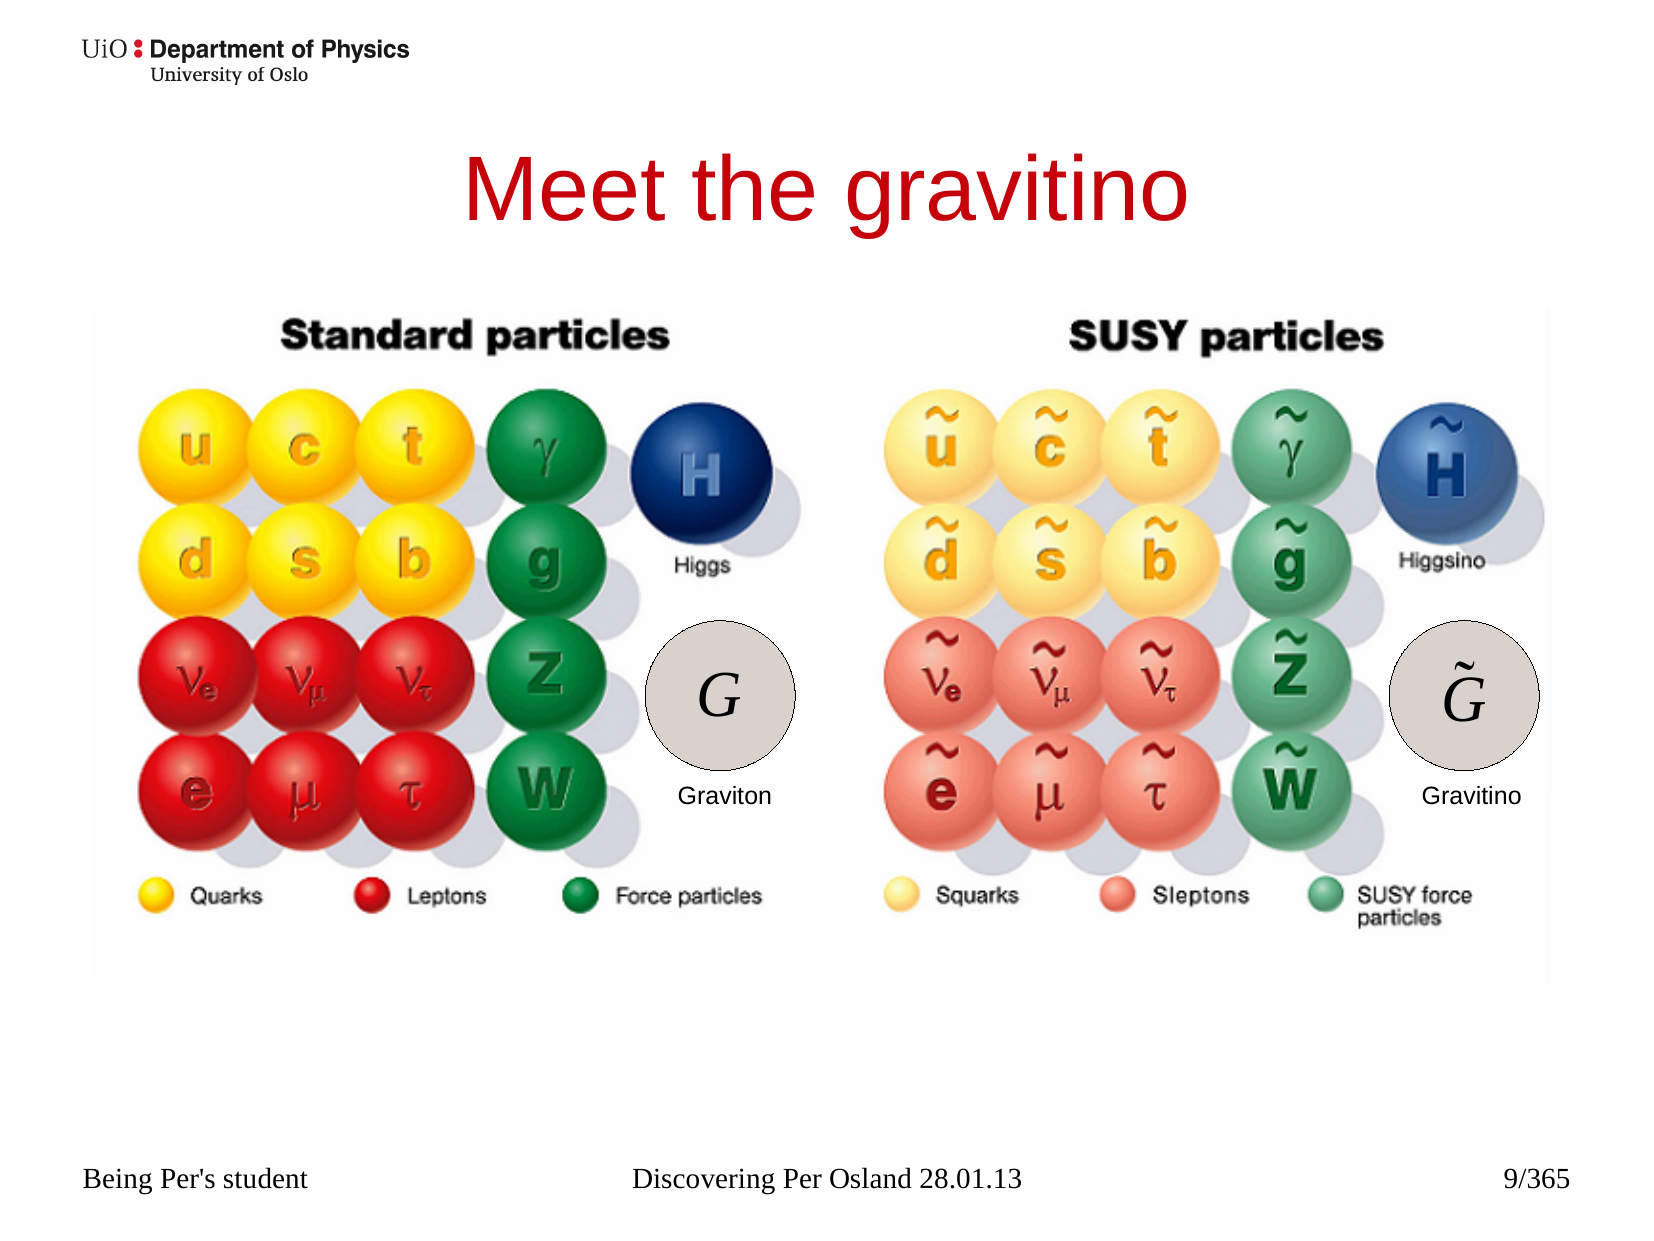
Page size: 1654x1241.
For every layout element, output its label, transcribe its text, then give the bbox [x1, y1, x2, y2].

text_box [645, 620, 796, 771]
chart [1435, 658, 1496, 736]
picture [92, 307, 1562, 983]
text_box Gravitino [1406, 774, 1557, 818]
title Meet the gravitino [82, 84, 1571, 292]
text_box Graviton [662, 774, 813, 818]
chart [691, 658, 752, 731]
picture [80, 37, 413, 86]
text_box [1389, 620, 1540, 771]
